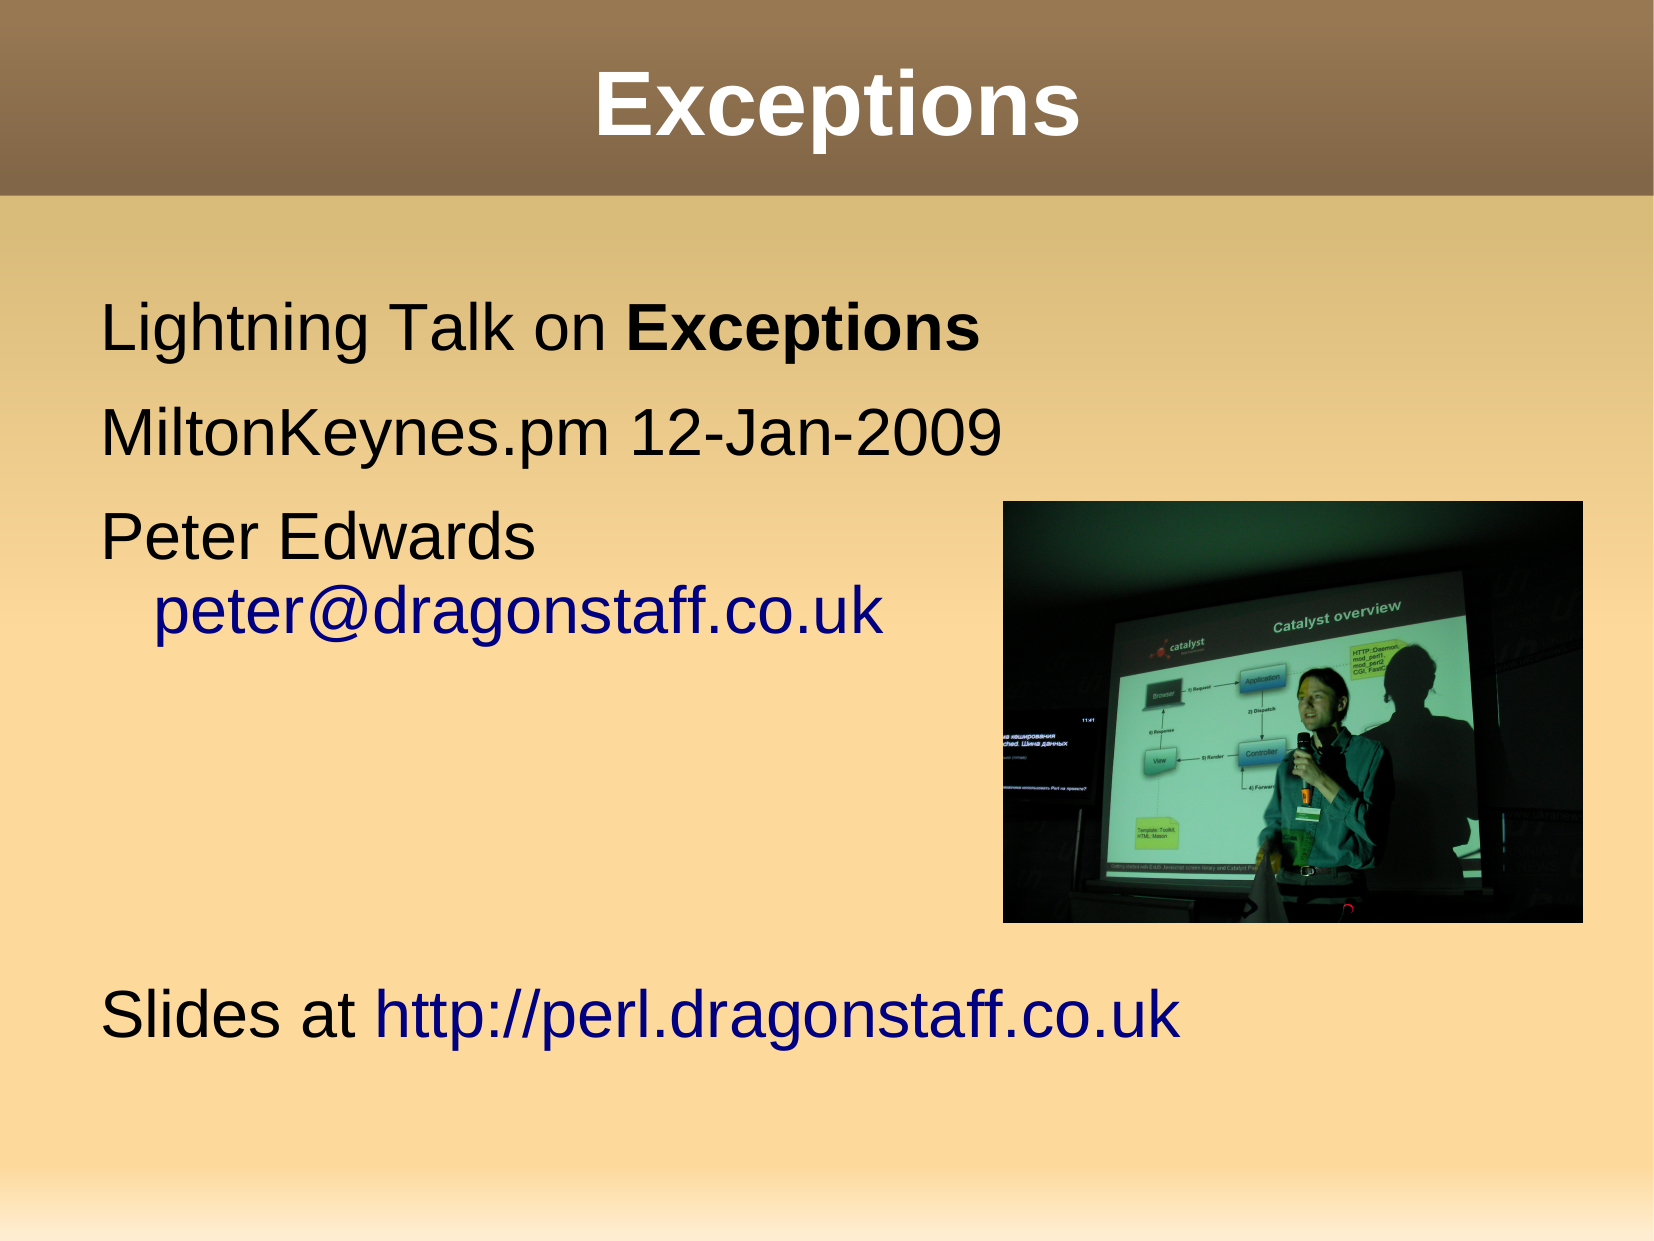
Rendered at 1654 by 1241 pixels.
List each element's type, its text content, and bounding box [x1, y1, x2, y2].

title Exceptions [76, 0, 1565, 208]
picture [0, 0, 1654, 1241]
list Lightning Talk on Exceptions MiltonKeynes.pm 12-Jan-2009 Peter Edwards peter@dragonstaff.co.uk Slides at http://perl.dragonstaff.co.uk [82, 290, 1571, 1109]
